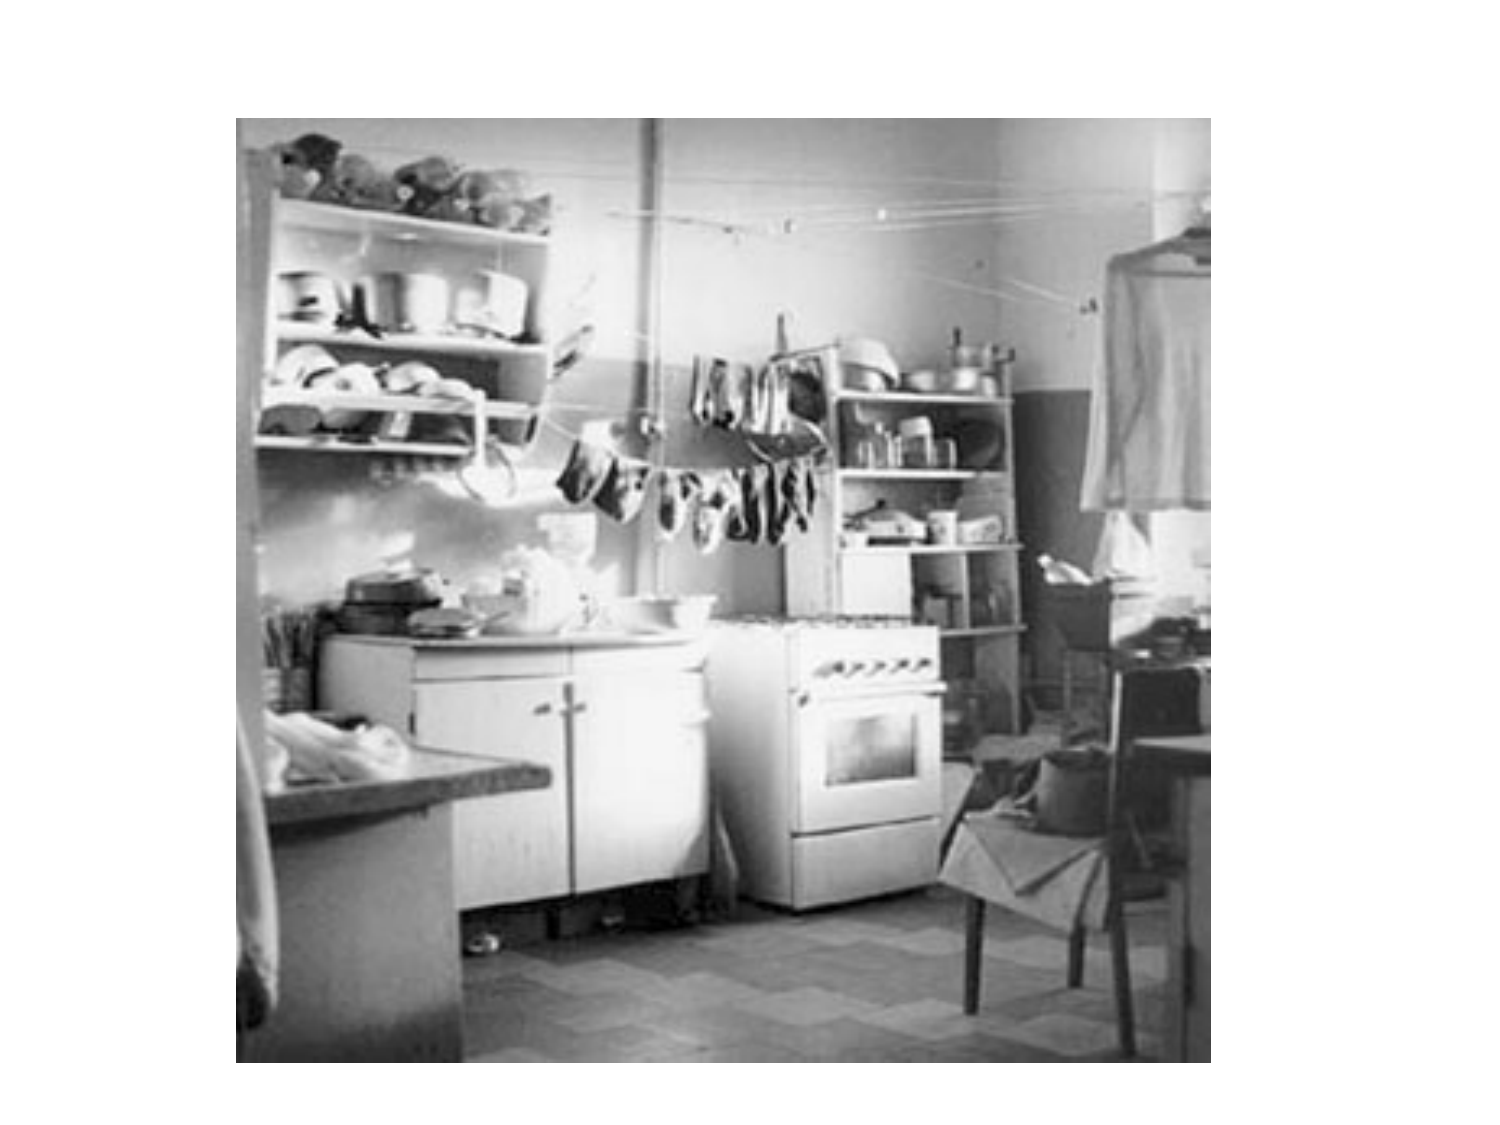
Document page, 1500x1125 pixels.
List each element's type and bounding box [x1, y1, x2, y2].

picture [236, 118, 1211, 1063]
